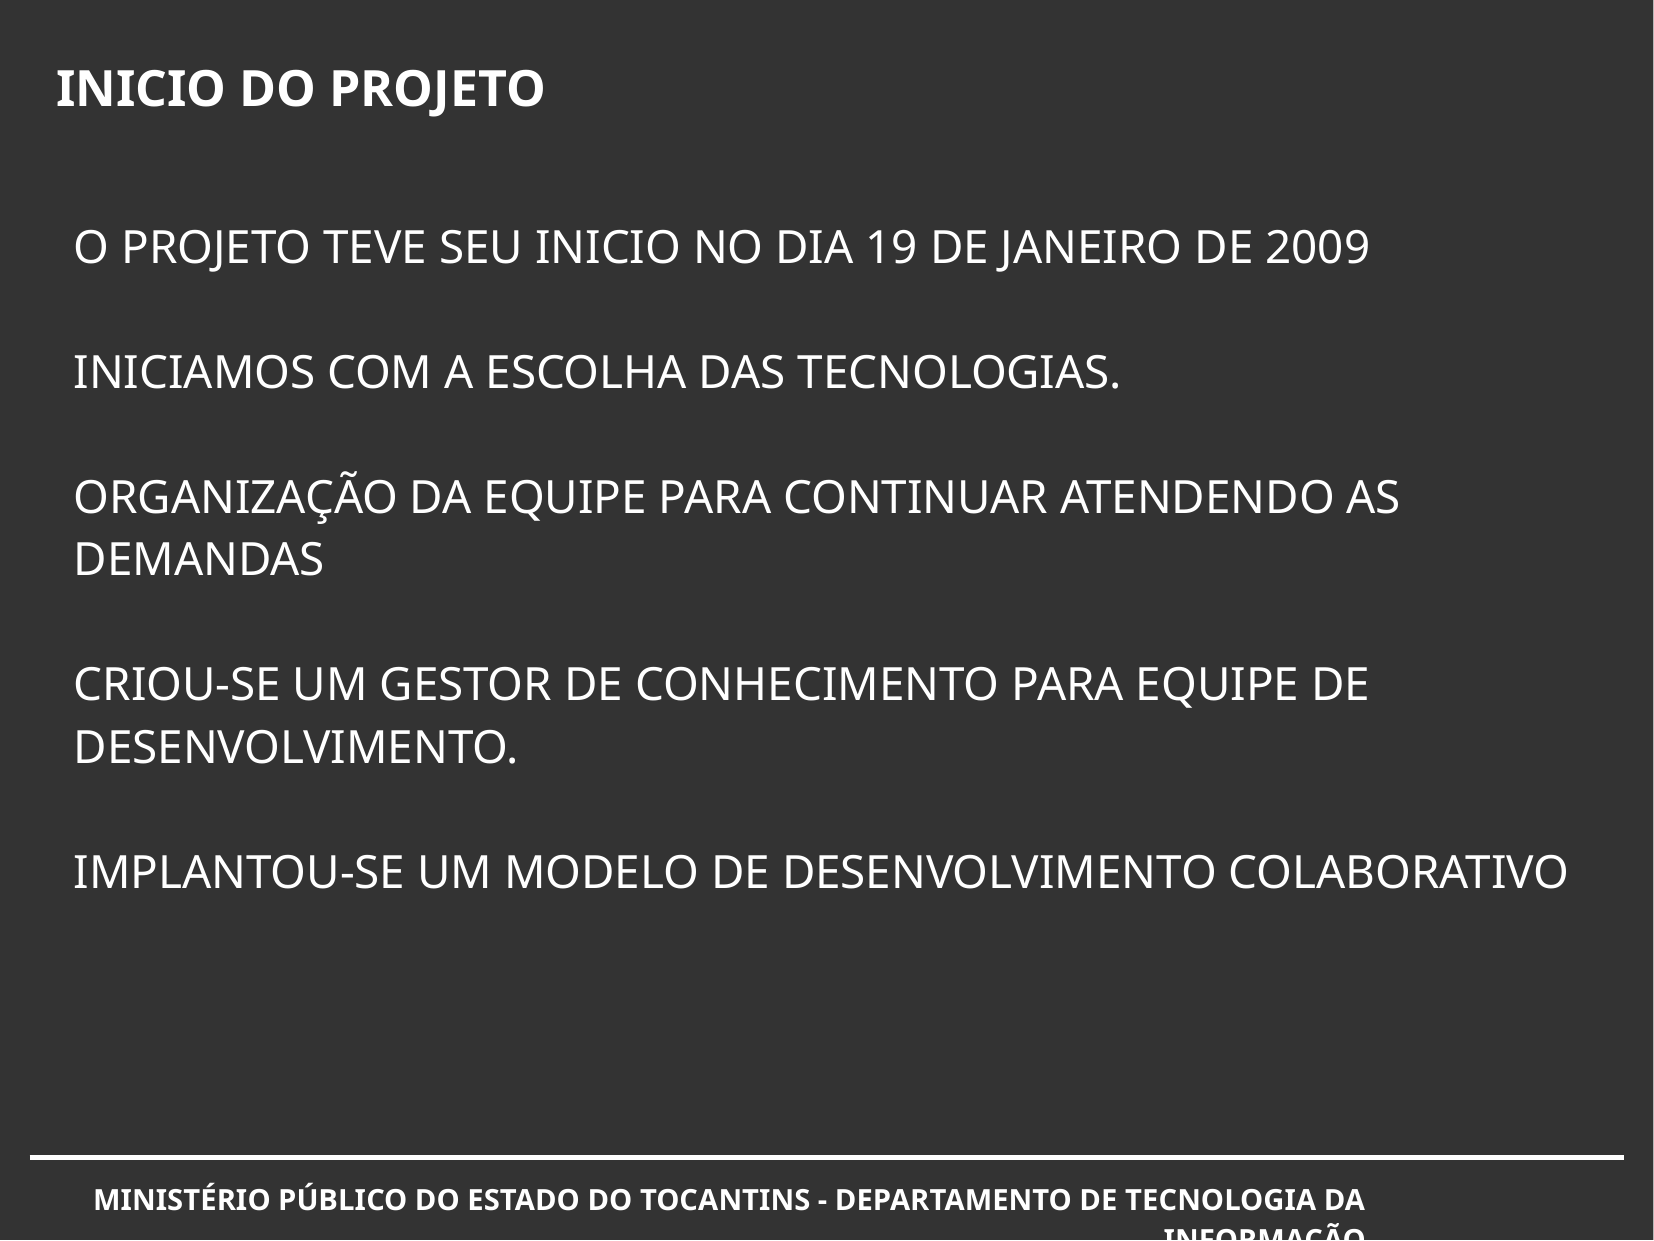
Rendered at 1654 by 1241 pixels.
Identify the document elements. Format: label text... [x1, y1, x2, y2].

text_box O PROJETO TEVE SEU INICIO NO DIA 19 DE JANEIRO DE 2009 INICIAMOS COM A ESCOLHA DAS TECNOLOGIAS. ORGANIZAÇÃO DA EQUIPE PARA CONTINUAR ATENDENDO AS DEMANDAS CRIOU-SE UM GESTOR DE CONHECIMENTO PARA EQUIPE DE DESENVOLVIMENTO. IMPLANTOU-SE UM MODELO DE DESENVOLVIMENTO COLABORATIVO [59, 206, 1595, 840]
text_box INICIO DO PROJETO [41, 45, 557, 117]
text_box MINISTÉRIO PÚBLICO DO ESTADO DO TOCANTINS - DEPARTAMENTO DE TECNOLOGIA DA INFORMAÇÃO [78, 1171, 1583, 1223]
